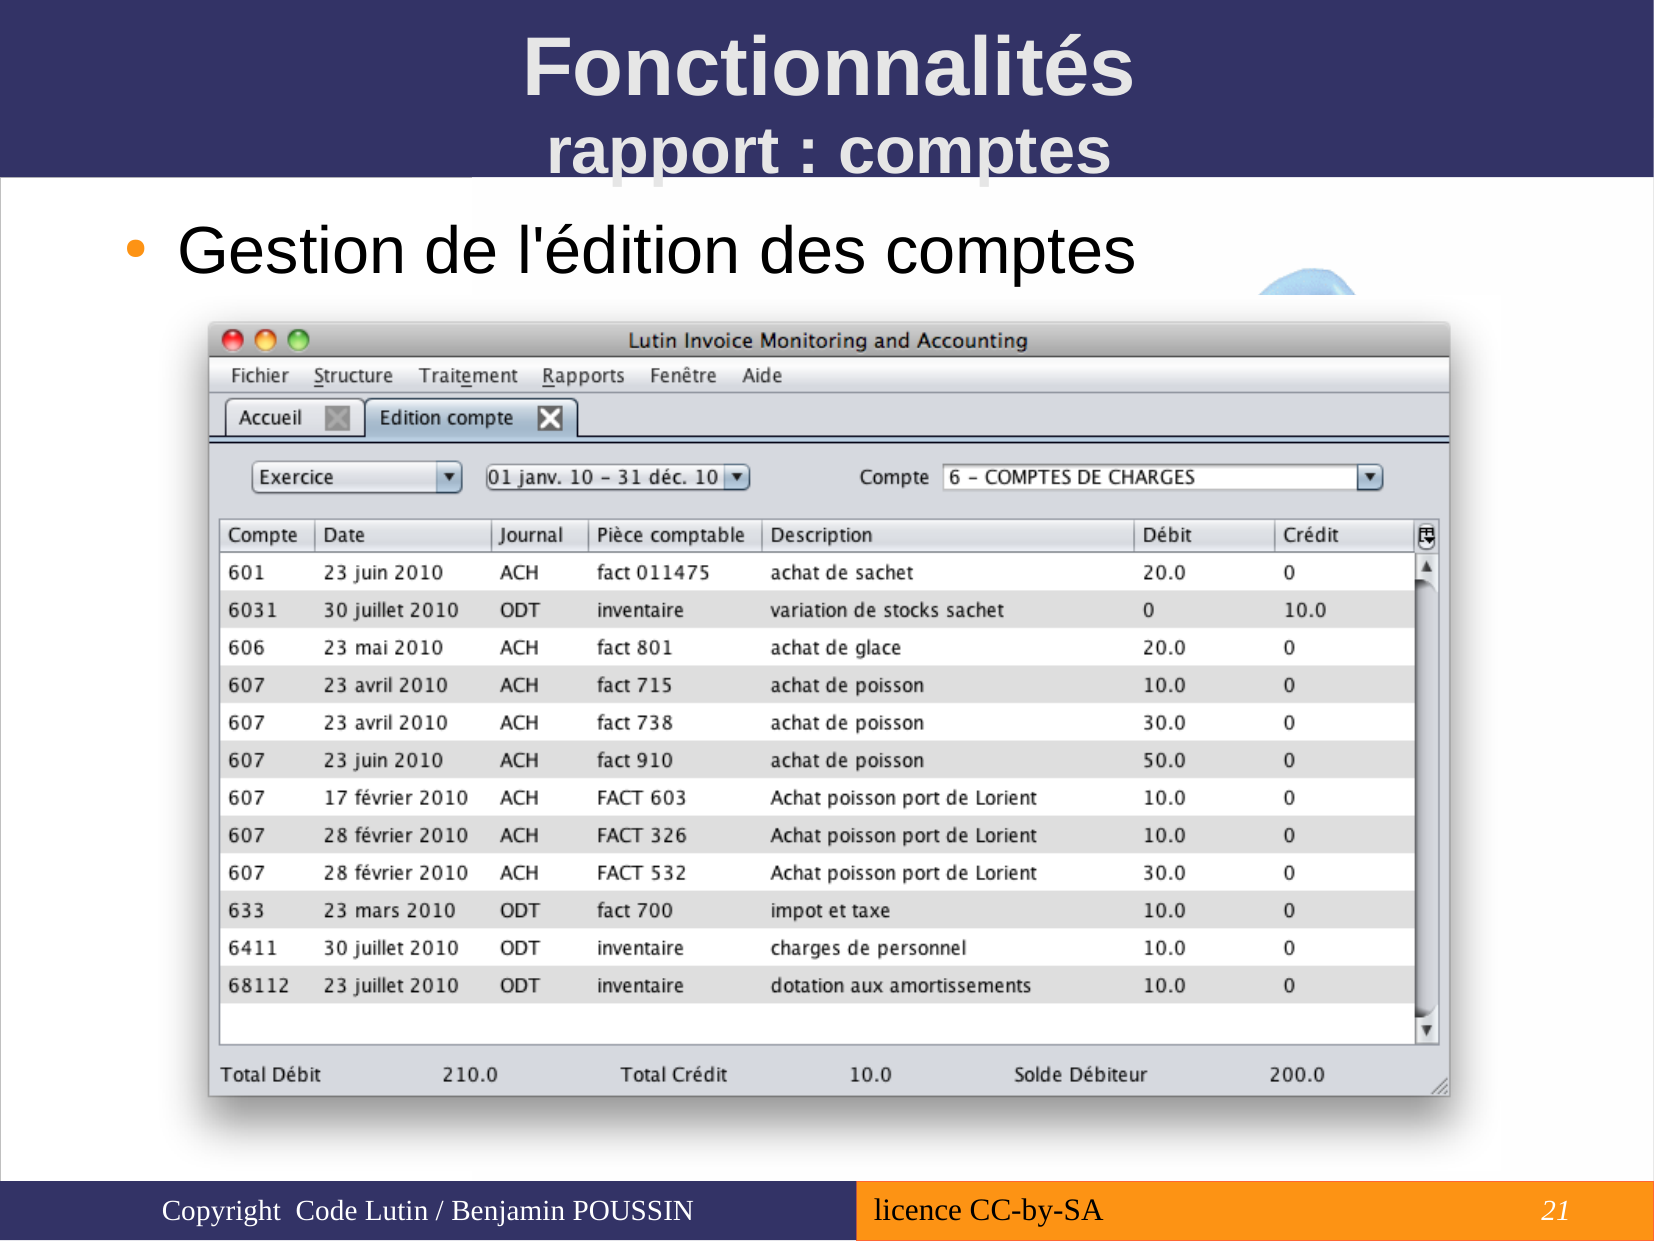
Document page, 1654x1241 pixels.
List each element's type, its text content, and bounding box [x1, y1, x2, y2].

list Gestion de l'édition des comptes [88, 212, 1595, 367]
title Fonctionnalités rapport : comptes [123, 0, 1536, 208]
picture [158, 178, 1654, 1181]
